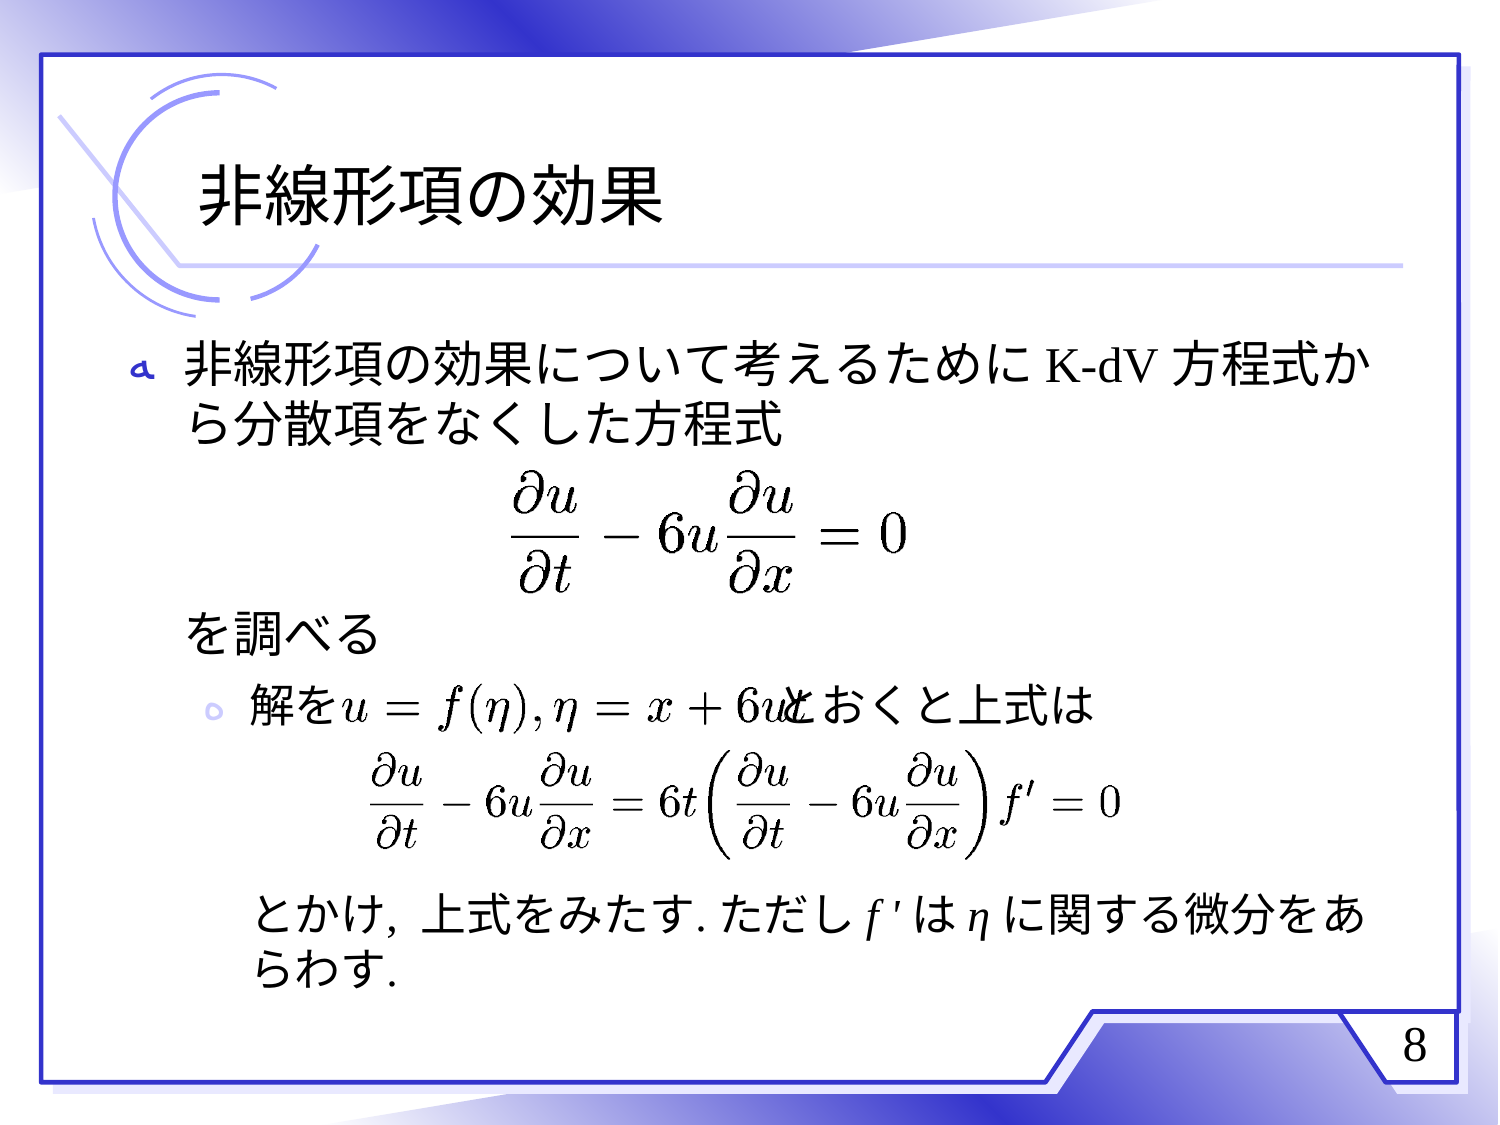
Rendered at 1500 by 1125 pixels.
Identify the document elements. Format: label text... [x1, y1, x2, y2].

title 非線形項の効果 [183, 85, 1388, 302]
picture [337, 677, 817, 738]
list 非線形項の効果について考えるために K-dV 方程式から分散項をなくした方程式 を調べる 解を とおくと上式は とかけ, 上式をみたす. ただし f ' は η に関する微分をあらわす. [112, 324, 1388, 1004]
picture [506, 466, 915, 595]
picture [366, 744, 1127, 864]
